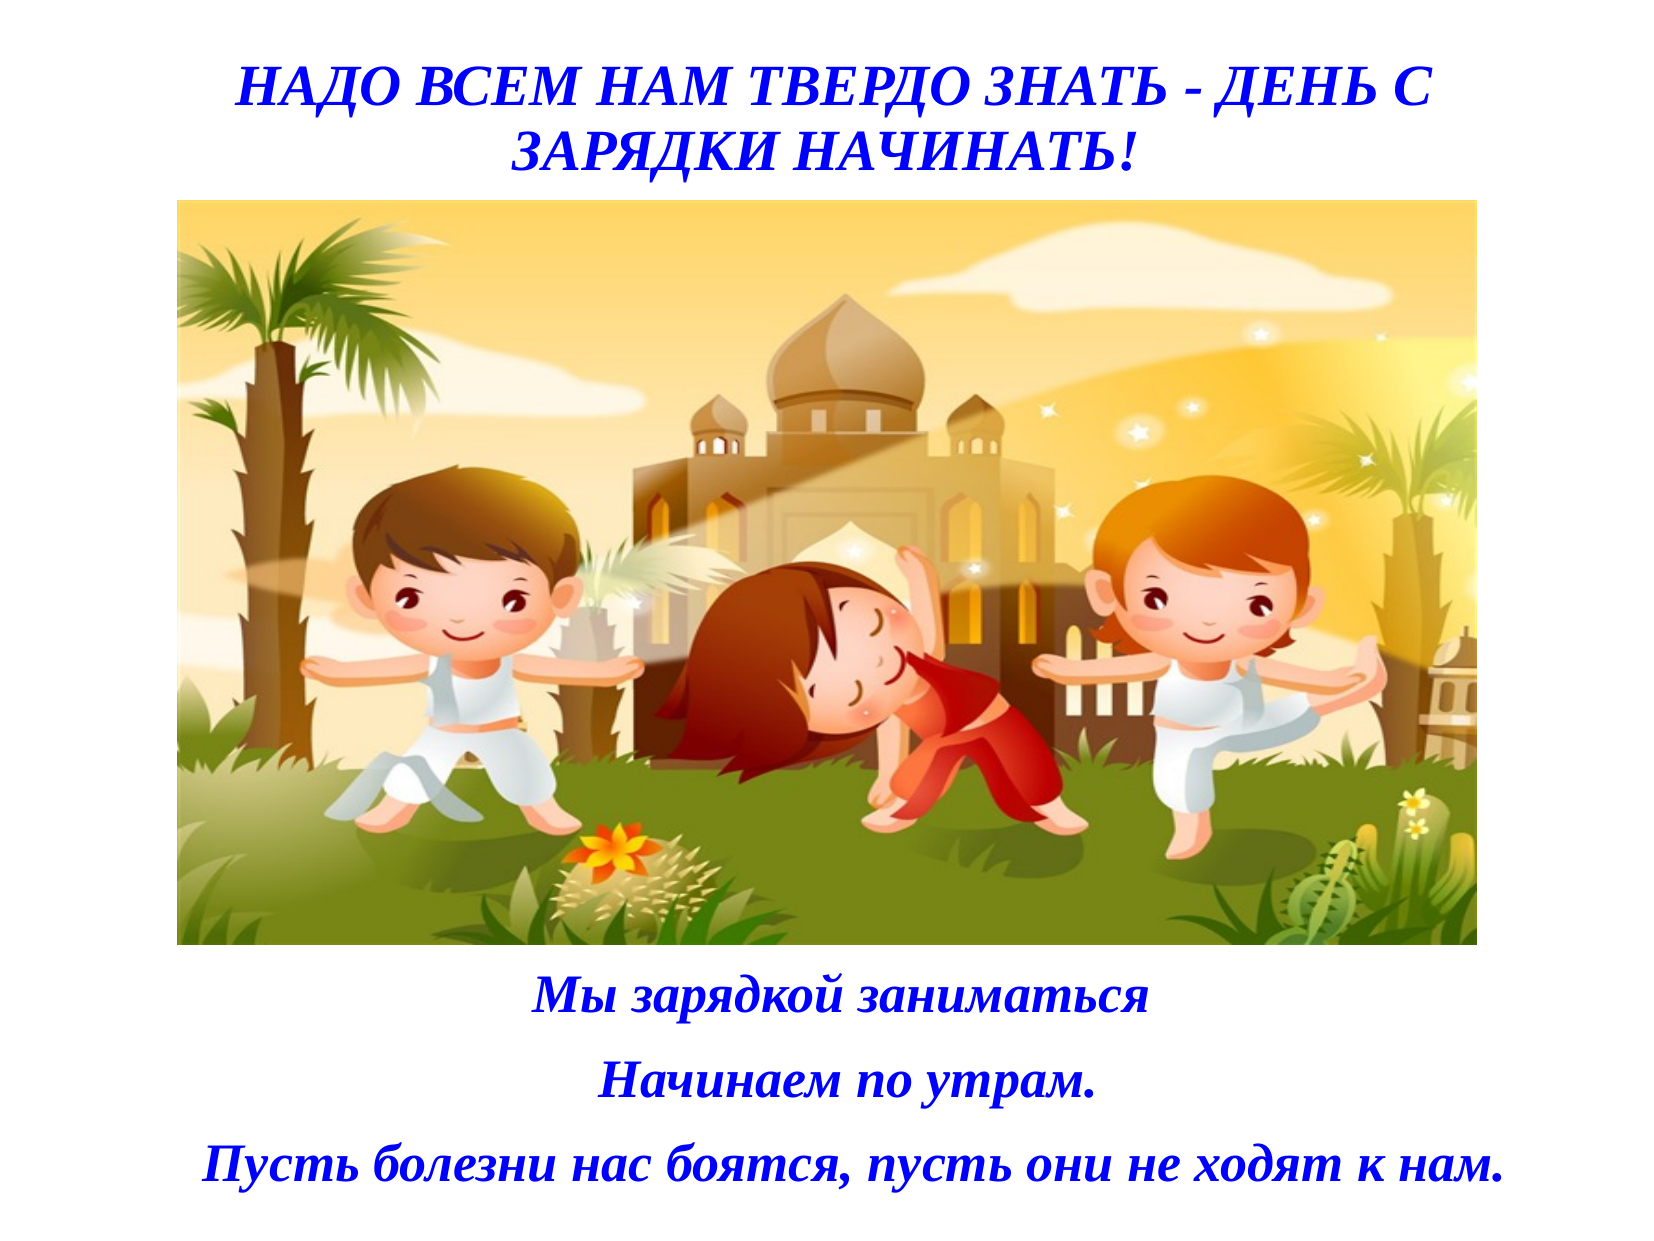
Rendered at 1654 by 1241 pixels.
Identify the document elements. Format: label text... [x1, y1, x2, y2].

text_box Мы зарядкой заниматься Начинаем по утрам. Пусть болезни нас боятся, пусть они не ходят к нам. [110, 956, 1587, 1241]
picture [177, 200, 1477, 945]
title НАДО ВСЕМ НАМ ТВЕРДО ЗНАТЬ - ДЕНЬ С ЗАРЯДКИ НАЧИНАТЬ! [82, 11, 1571, 225]
